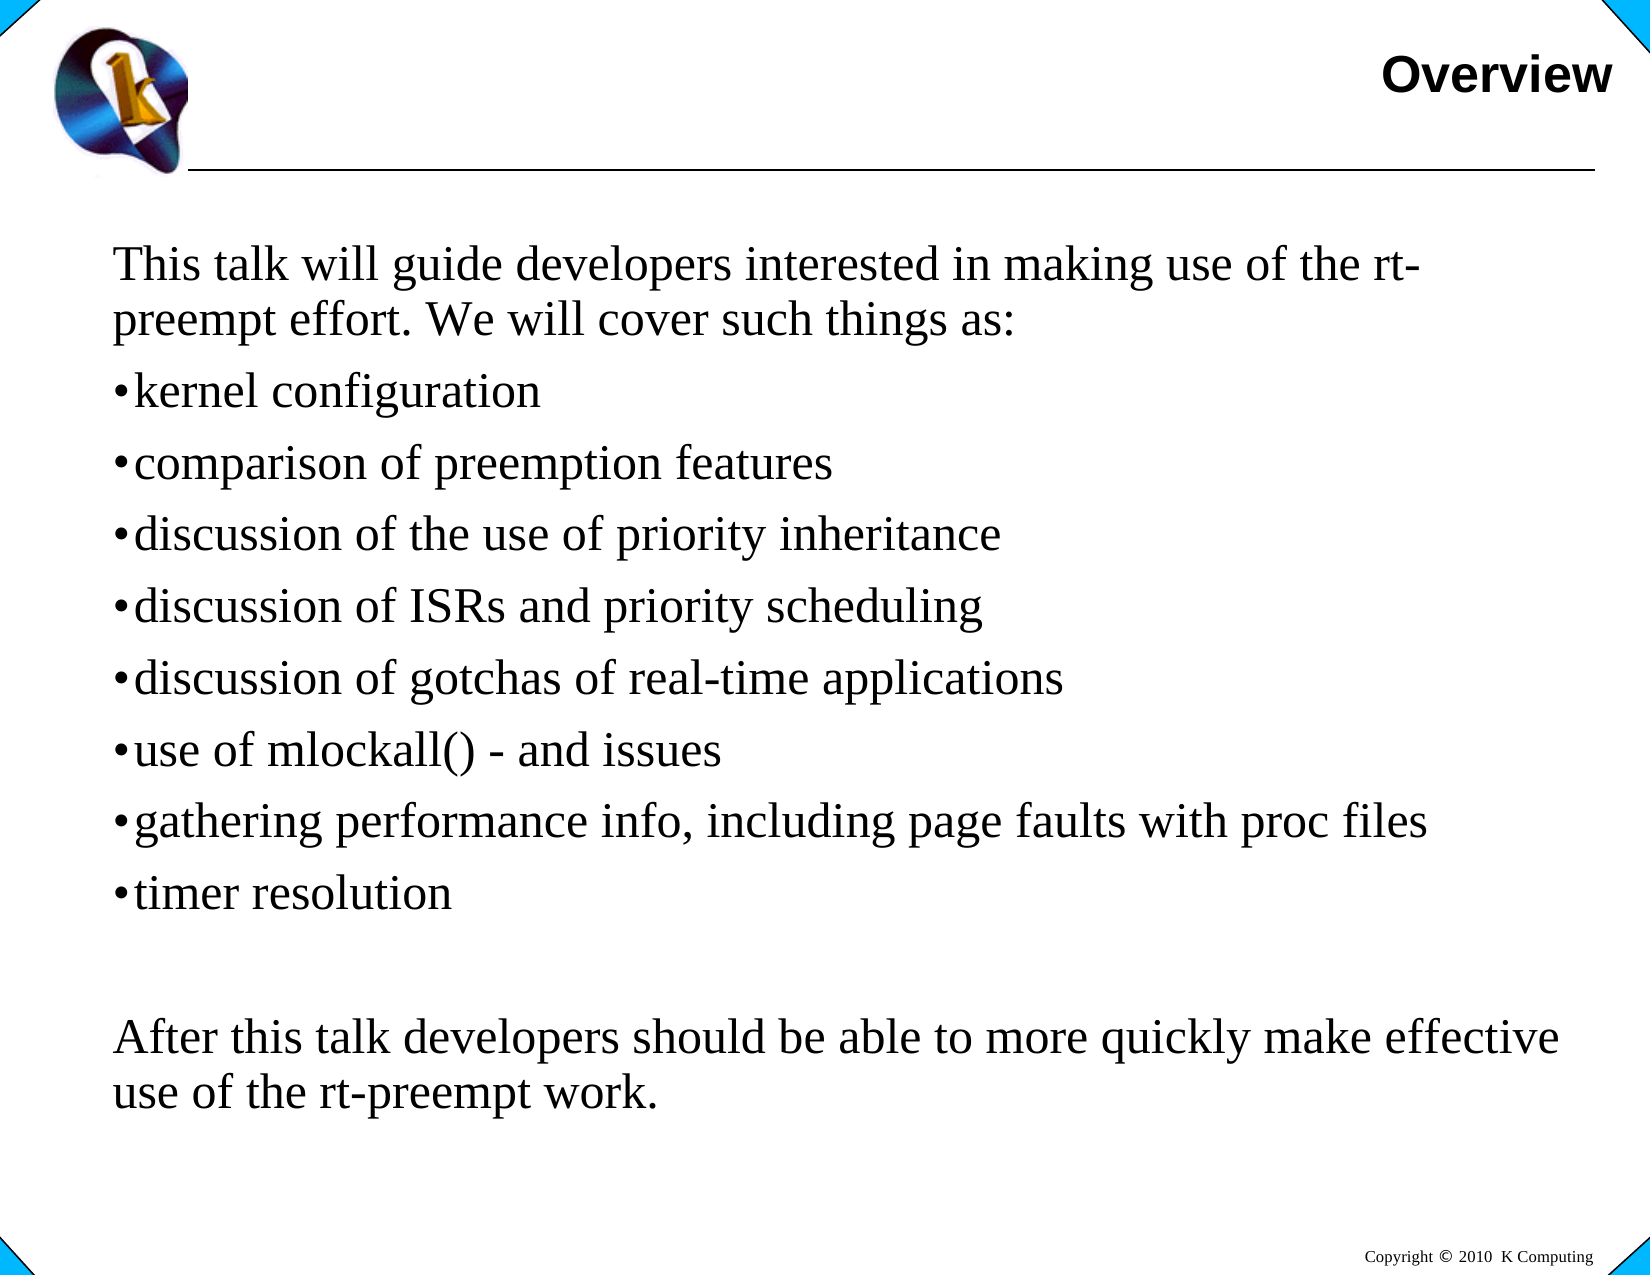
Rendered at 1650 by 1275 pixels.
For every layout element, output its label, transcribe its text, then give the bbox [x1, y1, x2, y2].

subtitle This talk will guide developers interested in making use of the rt-preempt effort. We will cover such things as: kernel configuration comparison of preemption features discussion of the use of priority inheritance discussion of ISRs and priority scheduling discussion of gotchas of real-time applications use of mlockall() - and issues gathering performance info, including page faults with proc files timer resolution After this talk developers should be able to more quickly make effective use of the rt-preempt work. [112, 235, 1576, 1120]
title Overview [437, 7, 1613, 143]
picture [53, 17, 188, 188]
